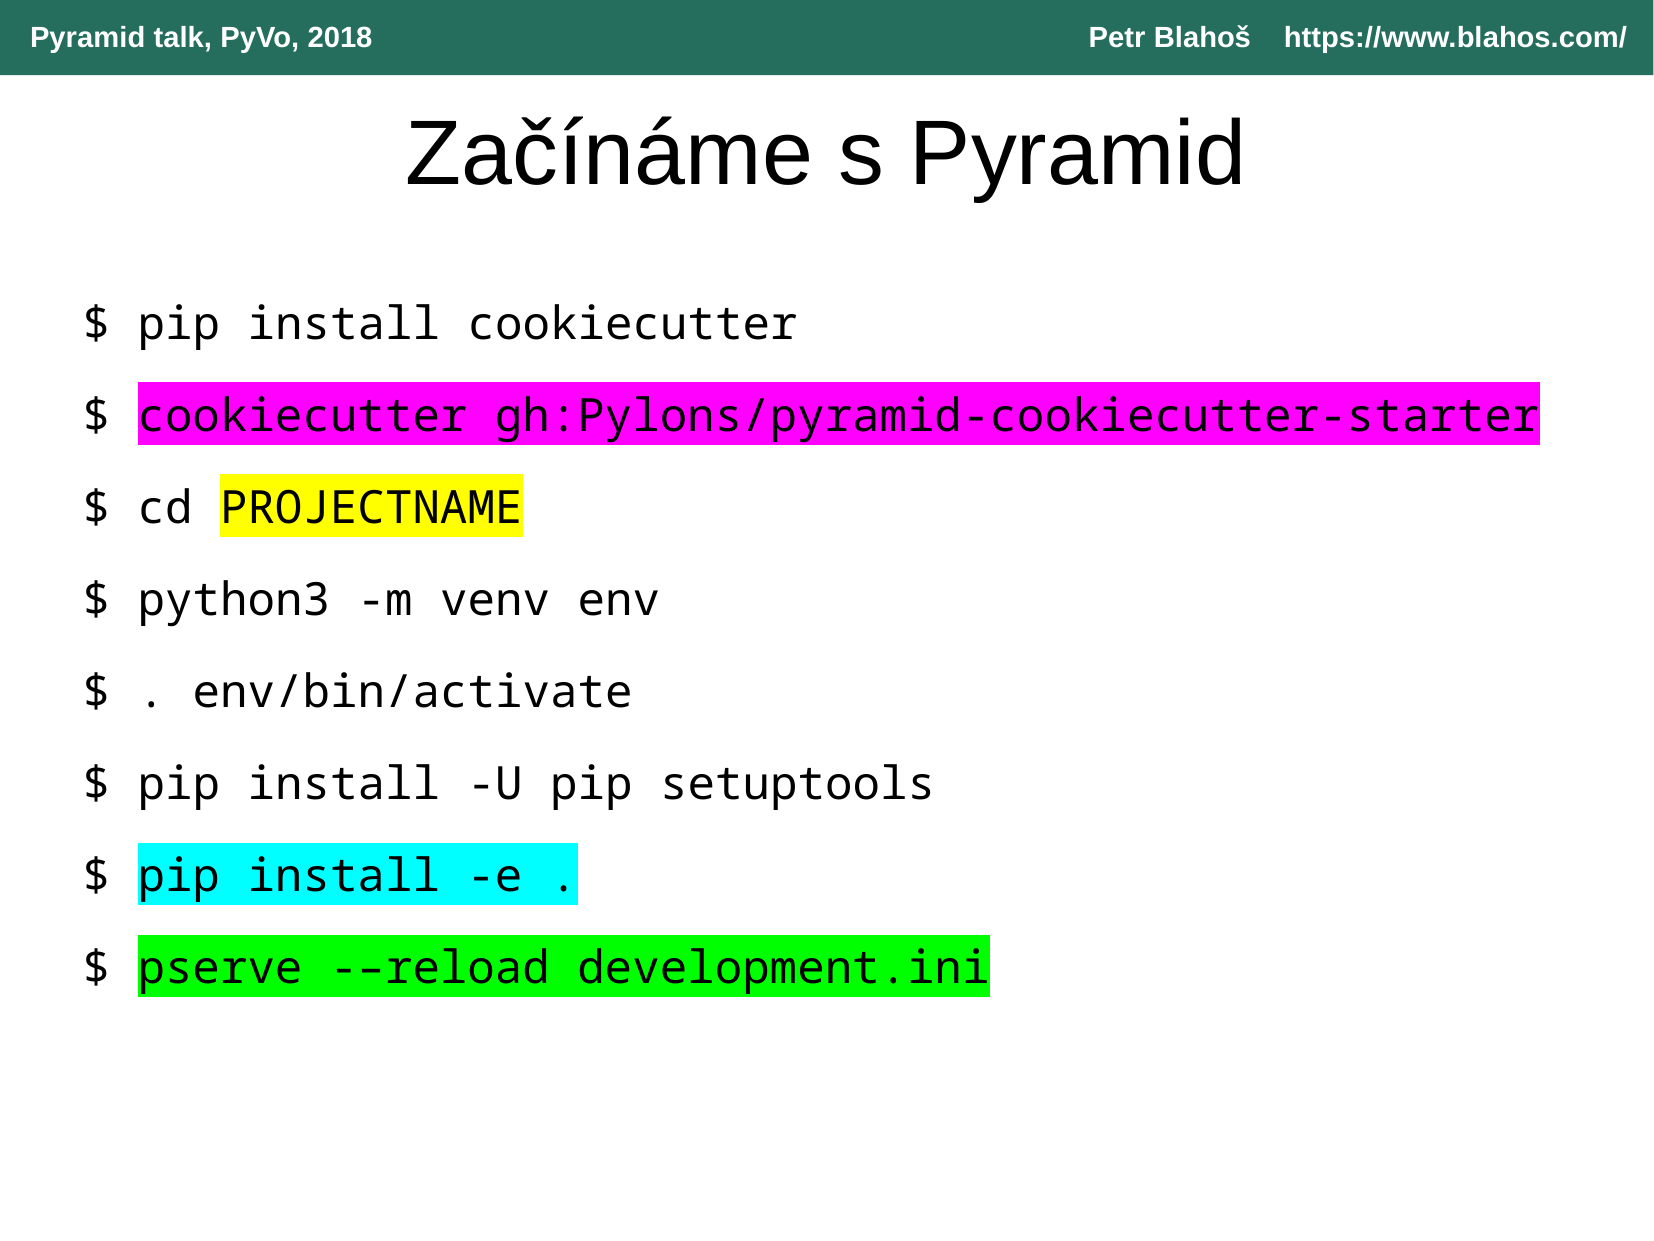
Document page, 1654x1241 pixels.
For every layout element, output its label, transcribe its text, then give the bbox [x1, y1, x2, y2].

list $ pip install cookiecutter $ cookiecutter gh:Pylons/pyramid-cookiecutter-starter $ cd PROJECTNAME $ python3 -m venv env $ . env/bin/activate $ pip install -U pip setuptools $ pip install -e . $ pserve -–reload development.ini [82, 290, 1571, 1010]
title Začínáme s Pyramid [82, 49, 1571, 257]
